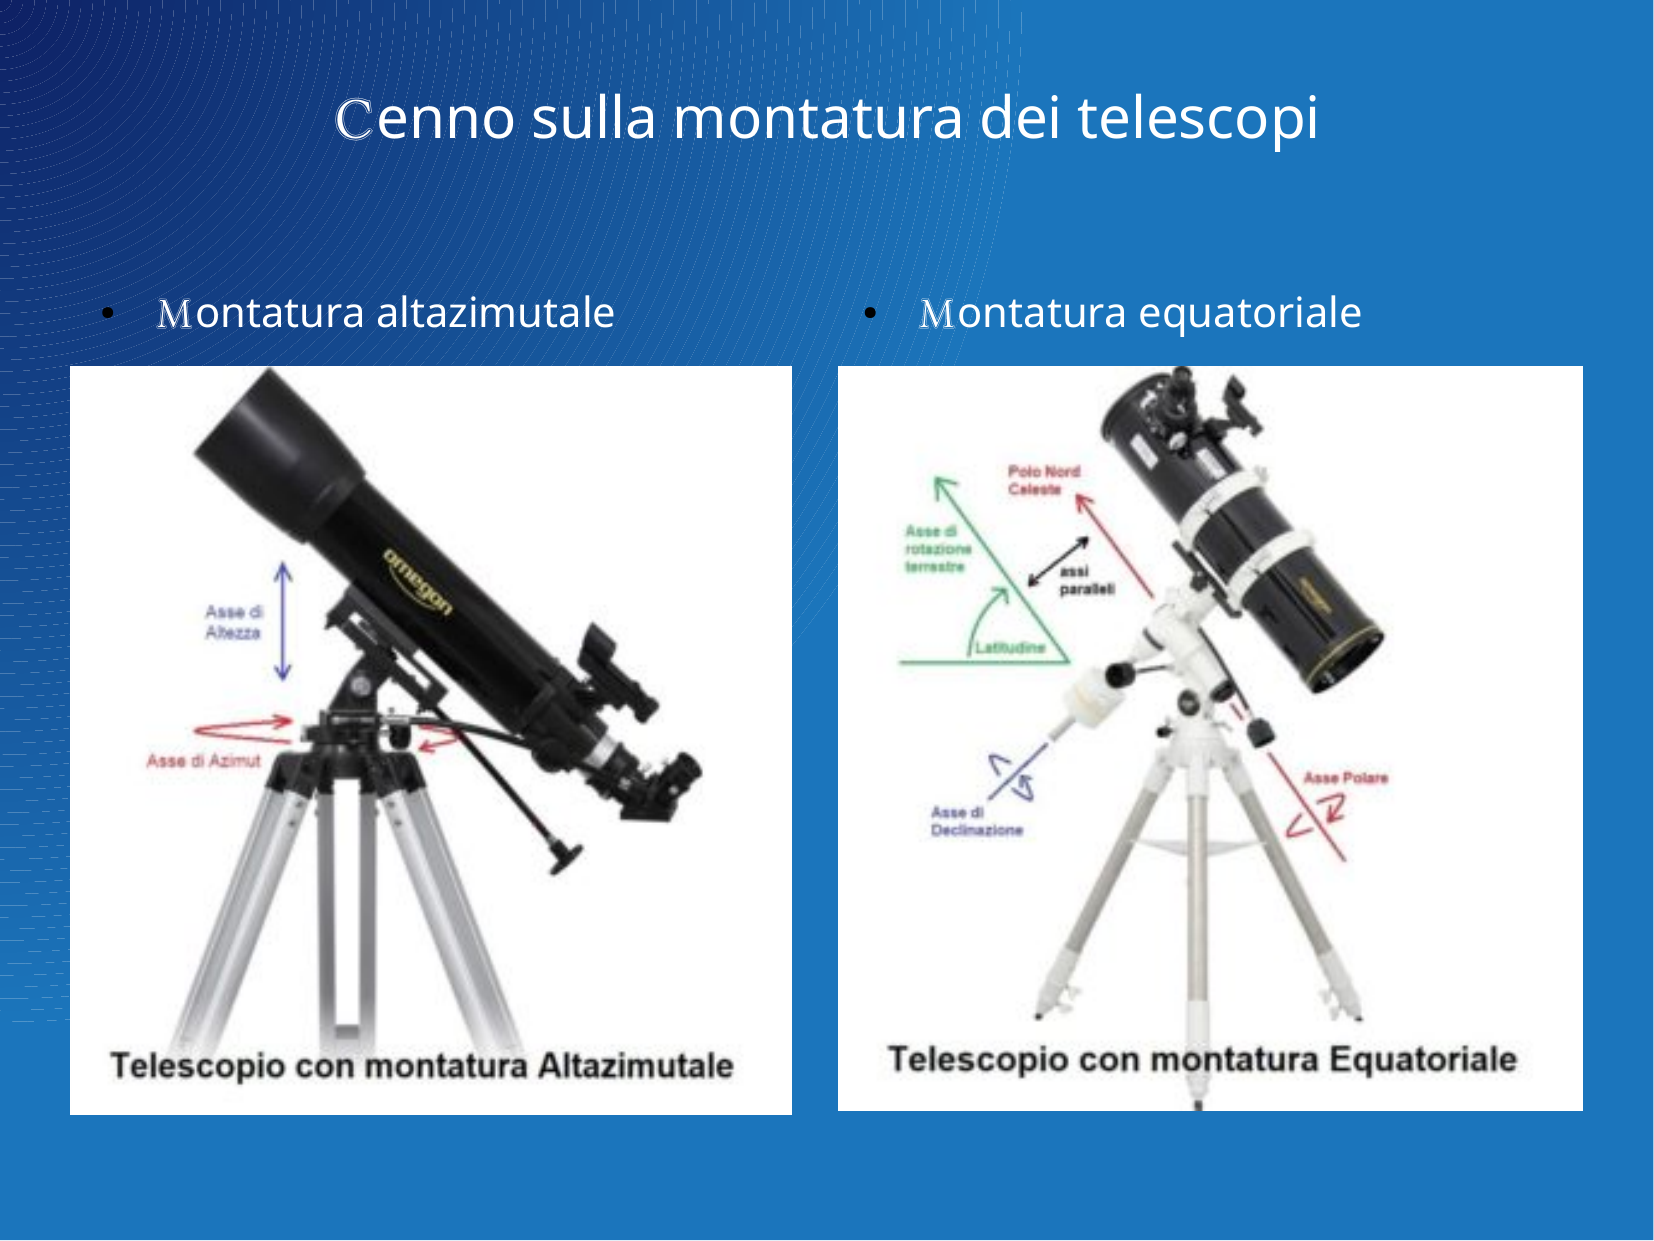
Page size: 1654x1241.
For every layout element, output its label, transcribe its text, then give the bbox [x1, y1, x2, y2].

title Cenno sulla montatura dei telescopi [82, 49, 1571, 257]
list Montatura altazimutale [82, 290, 809, 634]
picture [838, 366, 1583, 1111]
picture [70, 366, 792, 1115]
list Montatura equatoriale [845, 290, 1572, 366]
